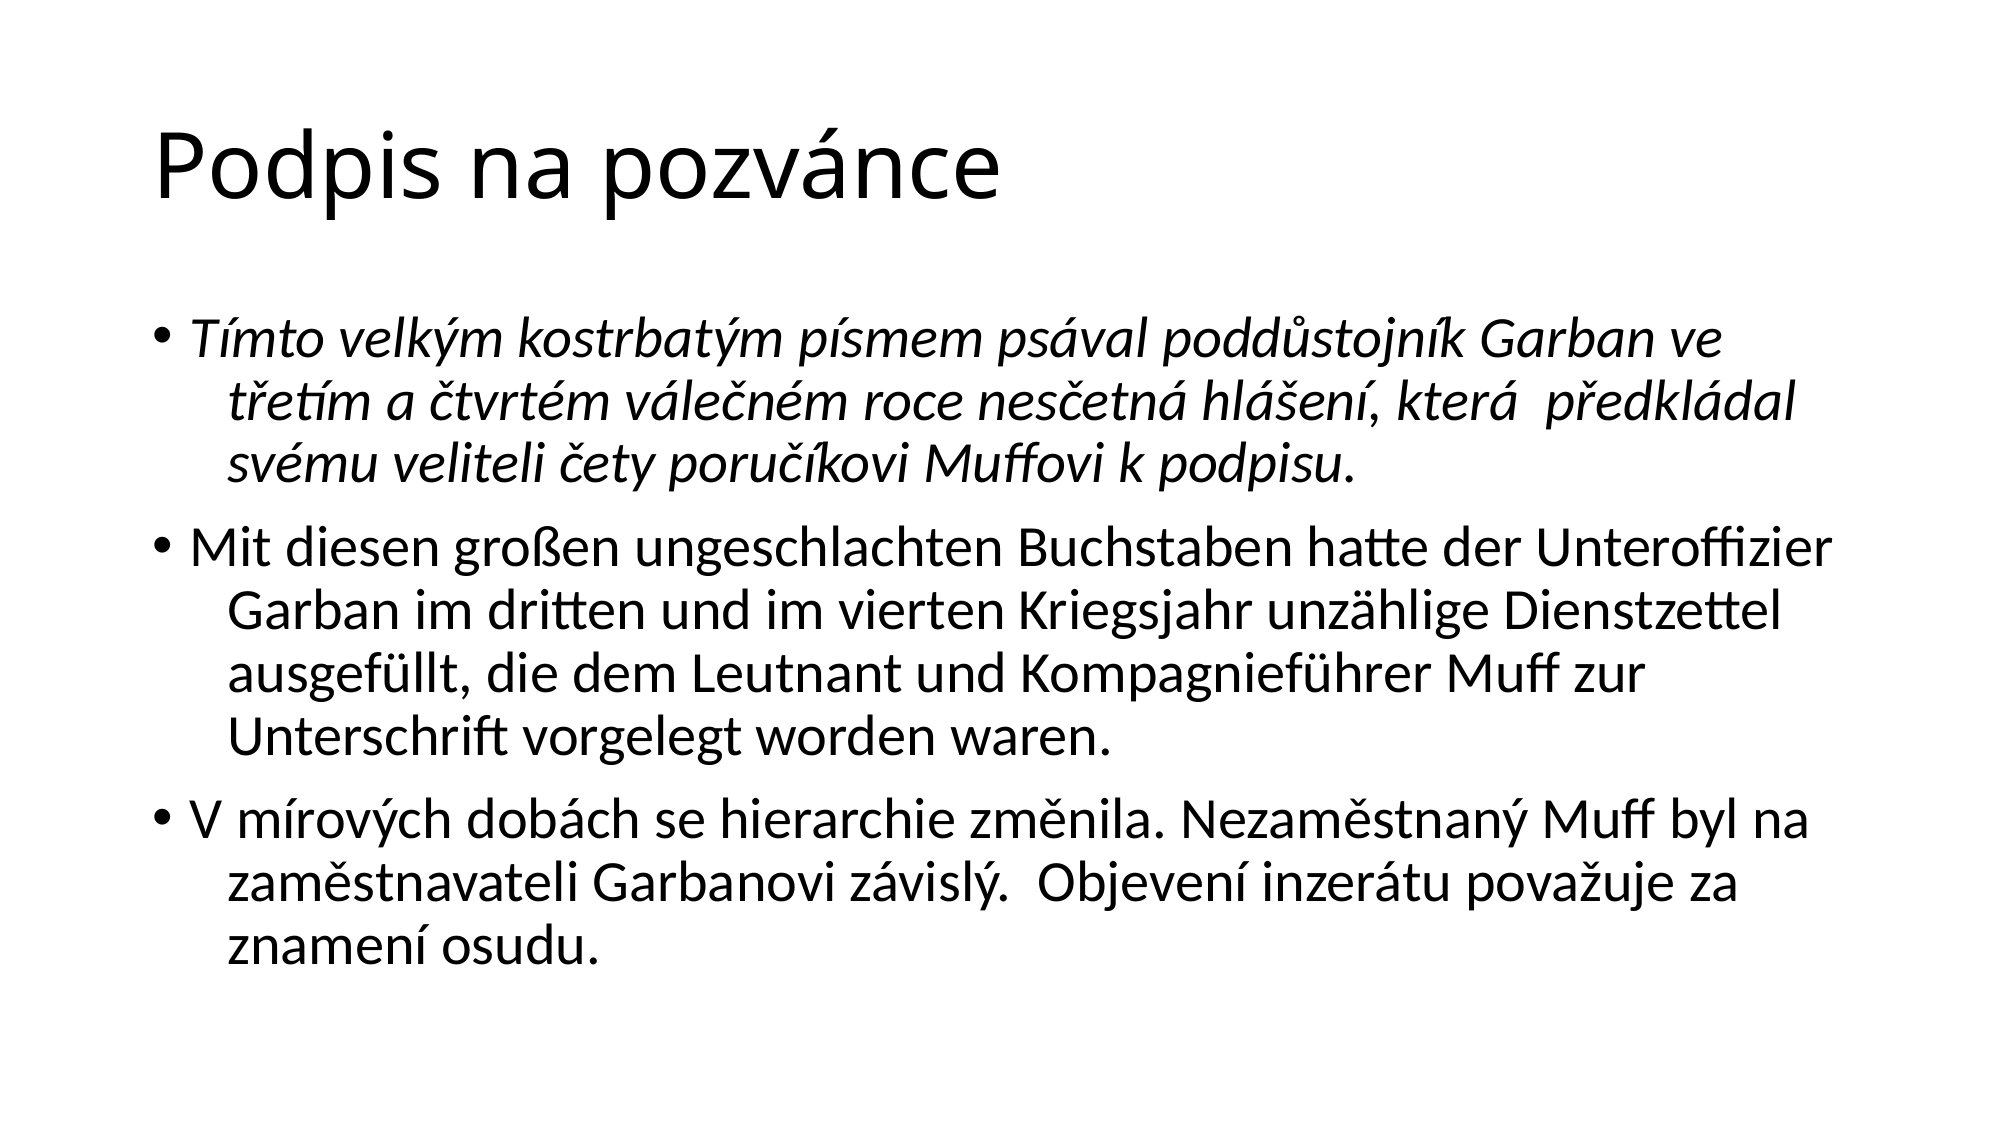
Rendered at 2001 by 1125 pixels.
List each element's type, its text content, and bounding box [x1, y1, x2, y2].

title Podpis na pozvánce [137, 59, 1863, 278]
list Tímto velkým kostrbatým písmem psával poddůstojník Garban ve třetím a čtvrtém válečném roce nesčetná hlášení, která předkládal svému veliteli čety poručíkovi Muffovi k podpisu. Mit diesen großen ungeschlachten Buchstaben hatte der Unteroffizier Garban im dritten und im vierten Kriegsjahr unzählige Dienstzettel ausgefüllt, die dem Leutnant und Kompagnieführer Muff zur Unterschrift vorgelegt worden waren. V mírových dobách se hierarchie změnila. Nezaměstnaný Muff byl na zaměstnavateli Garbanovi závislý. Objevení inzerátu považuje za znamení osudu. [137, 299, 1863, 1014]
